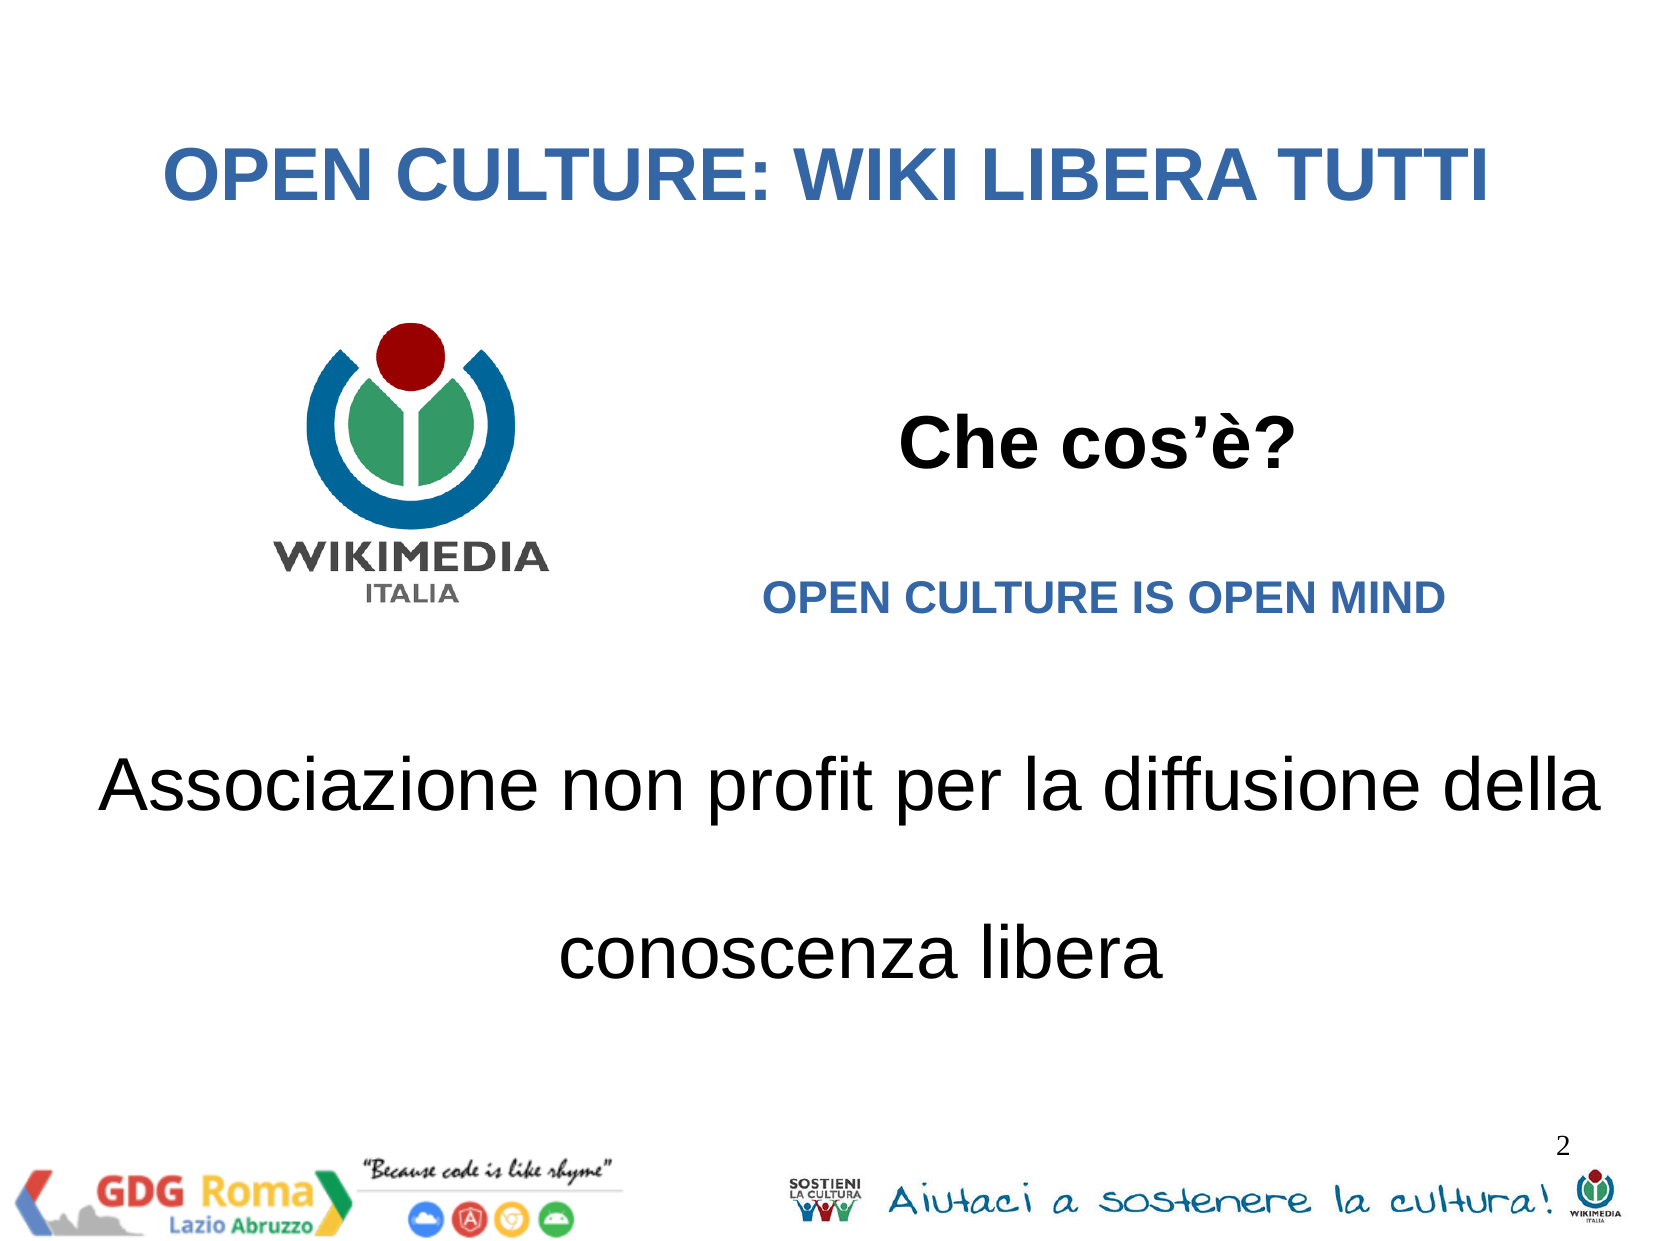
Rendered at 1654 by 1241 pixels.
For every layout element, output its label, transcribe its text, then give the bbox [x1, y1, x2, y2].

title OPEN CULTURE: WIKI LIBERA TUTTI [11, 17, 1642, 249]
title OPEN CULTURE IS OPEN MIND [720, 569, 1489, 626]
picture [255, 309, 569, 623]
text_box Che cos’è? [785, 342, 1412, 544]
picture [772, 1163, 1648, 1233]
picture [11, 1155, 626, 1241]
subtitle Associazione non profit per la diffusione della conoscenza libera [94, 614, 1607, 1123]
